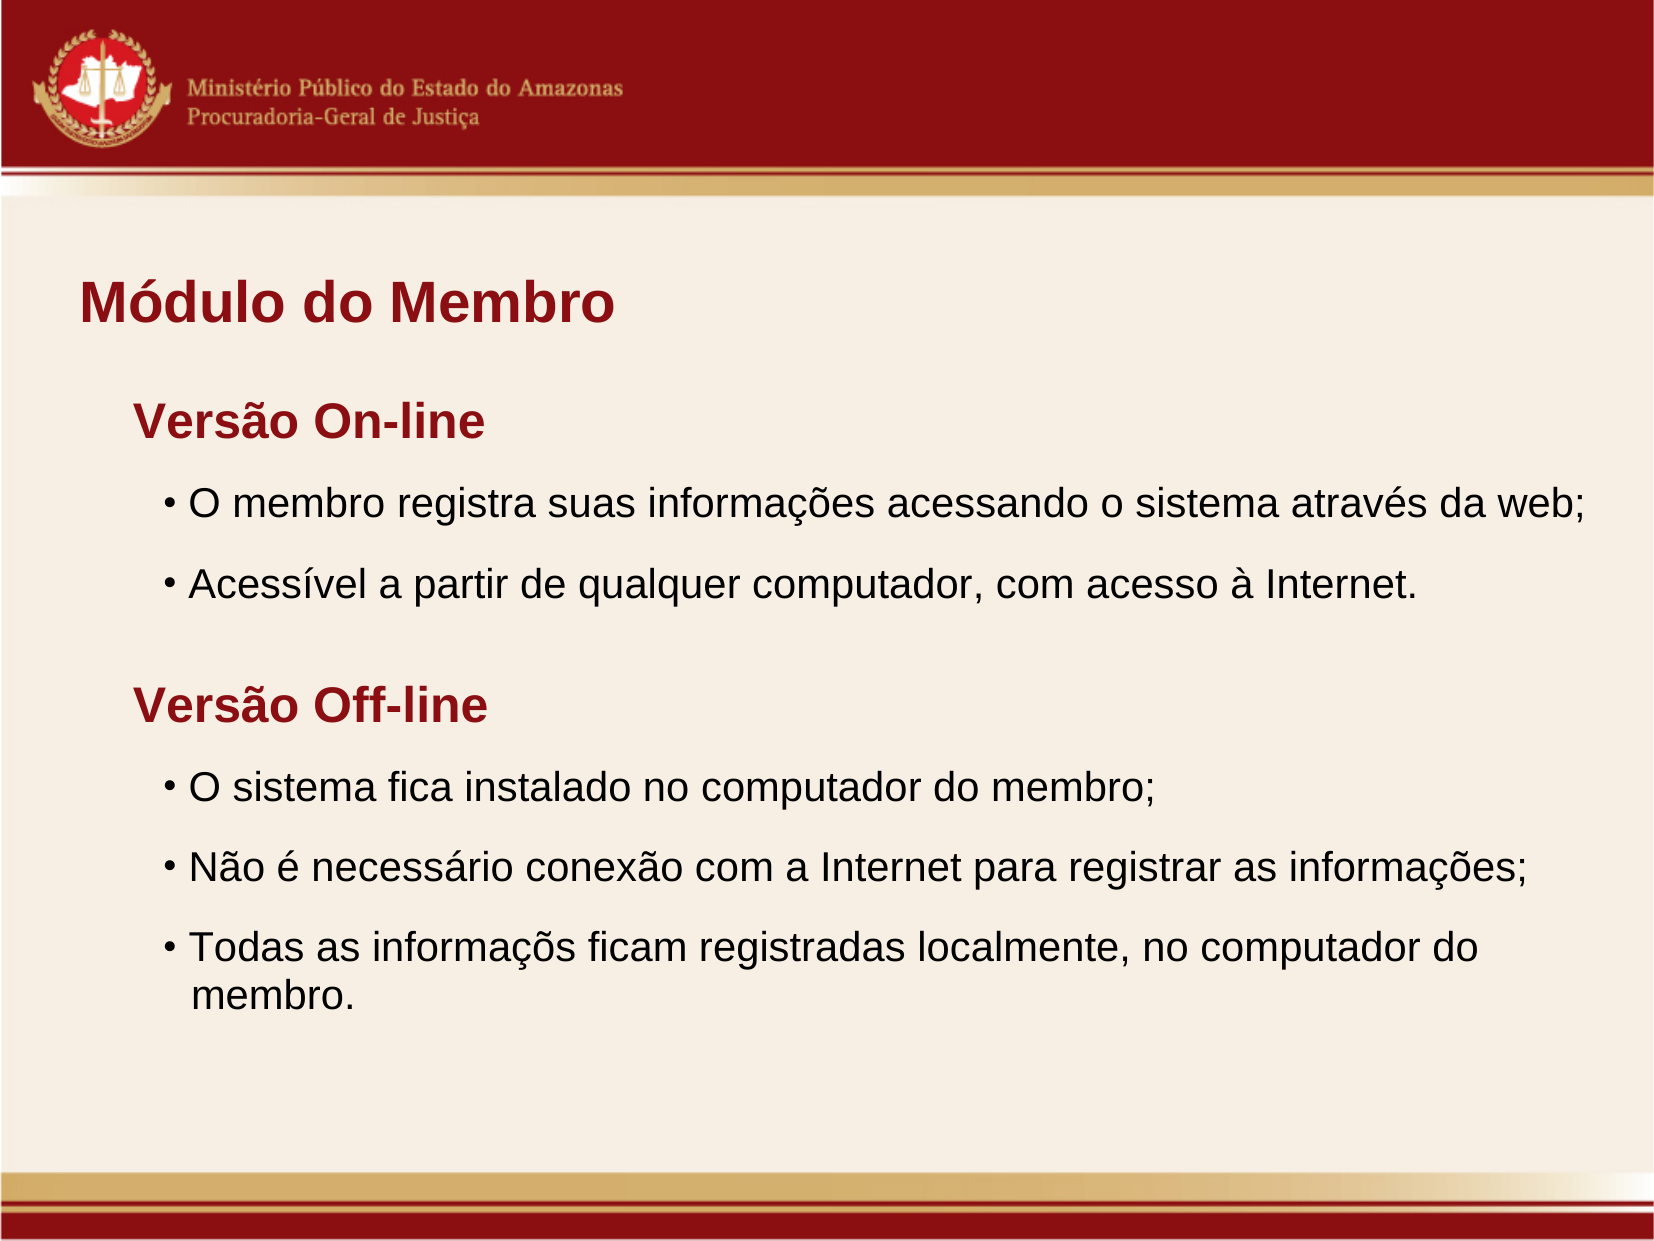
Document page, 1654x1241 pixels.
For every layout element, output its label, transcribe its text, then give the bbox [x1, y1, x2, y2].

text_box Versão Off-line [118, 667, 1504, 786]
text_box Módulo do Membro [64, 259, 1480, 320]
text_box Versão On-line [118, 383, 1504, 500]
text_box O sistema fica instalado no computador do membro; Não é necessário conexão com a Internet para registrar as informações; Todas as informaçõs ficam registradas localmente, no computador do membro. [147, 755, 1616, 1027]
text_box O membro registra suas informações acessando o sistema através da web; Acessível a partir de qualquer computador, com acesso à Internet. [147, 472, 1609, 755]
picture [0, 0, 1654, 1241]
